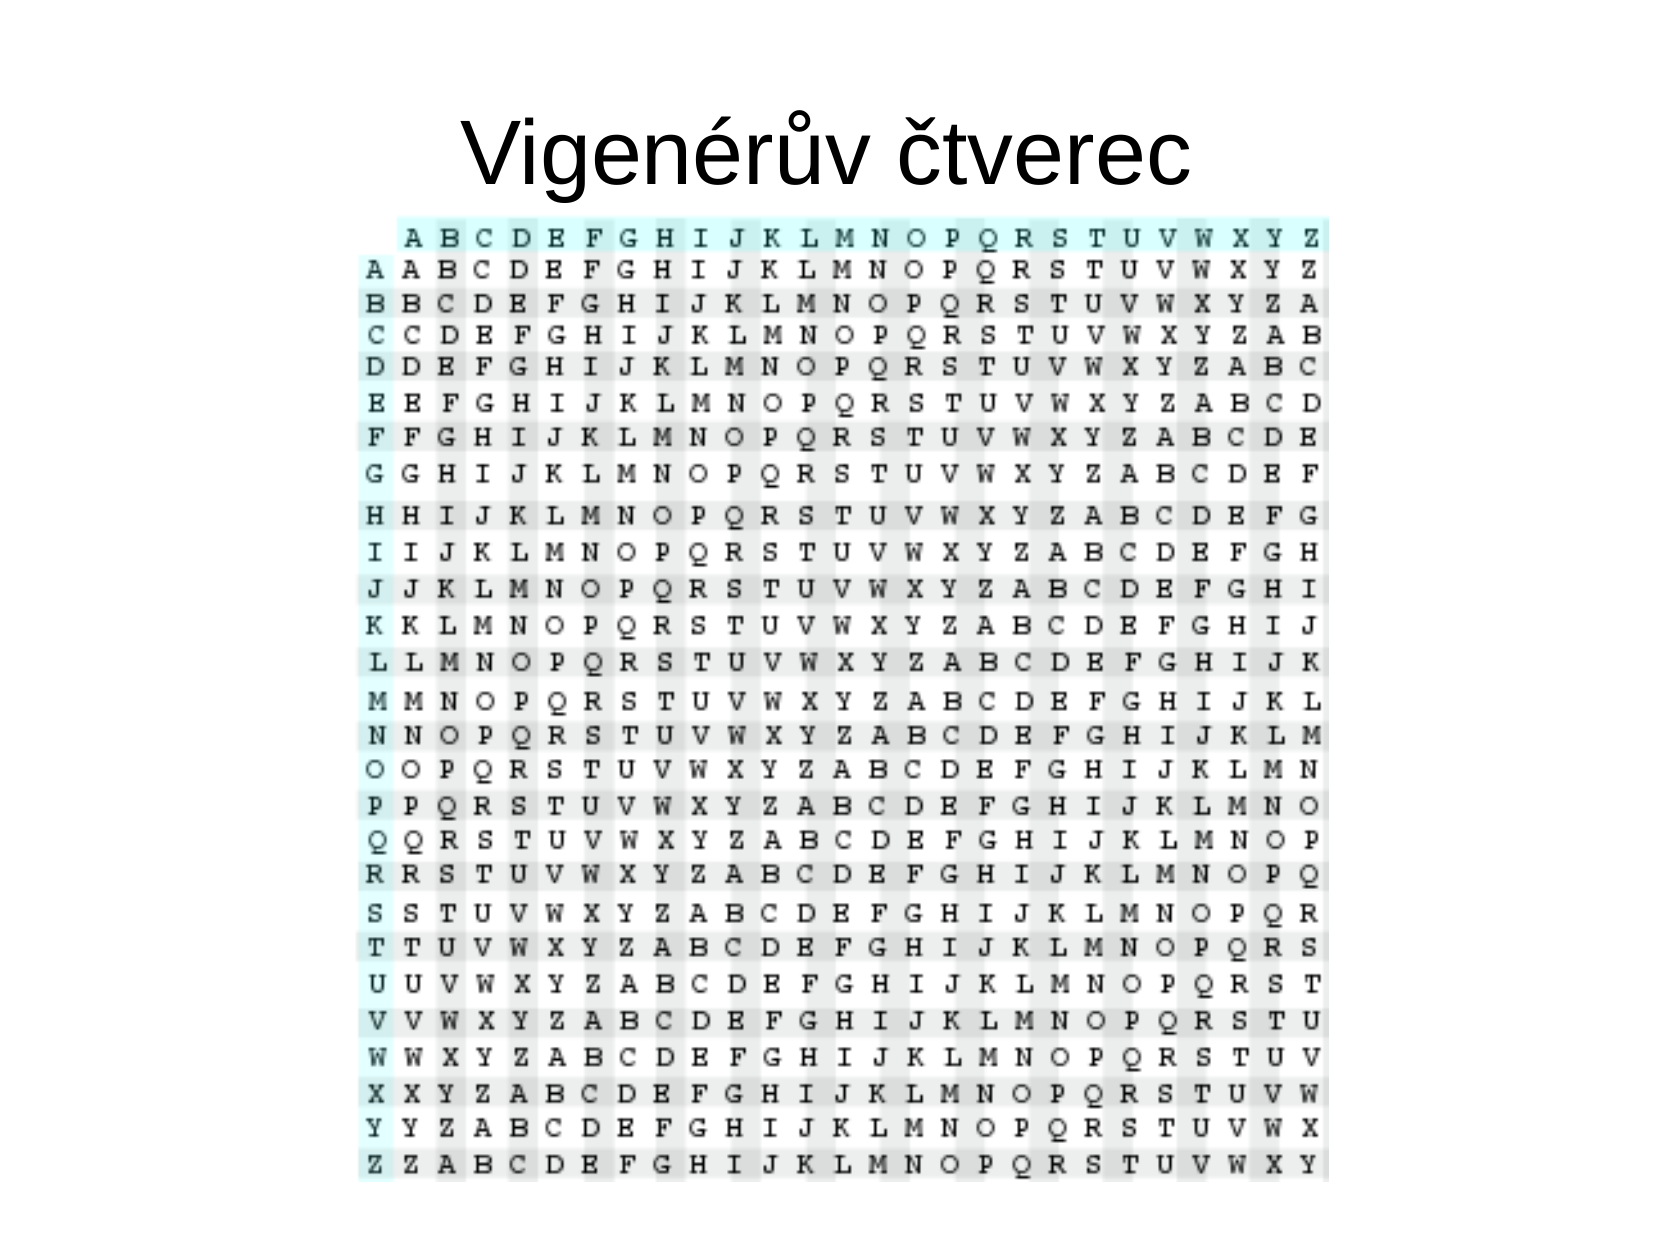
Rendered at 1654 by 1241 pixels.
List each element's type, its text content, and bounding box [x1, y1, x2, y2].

picture [354, 206, 1329, 1182]
title Vigenérův čtverec [82, 49, 1571, 257]
